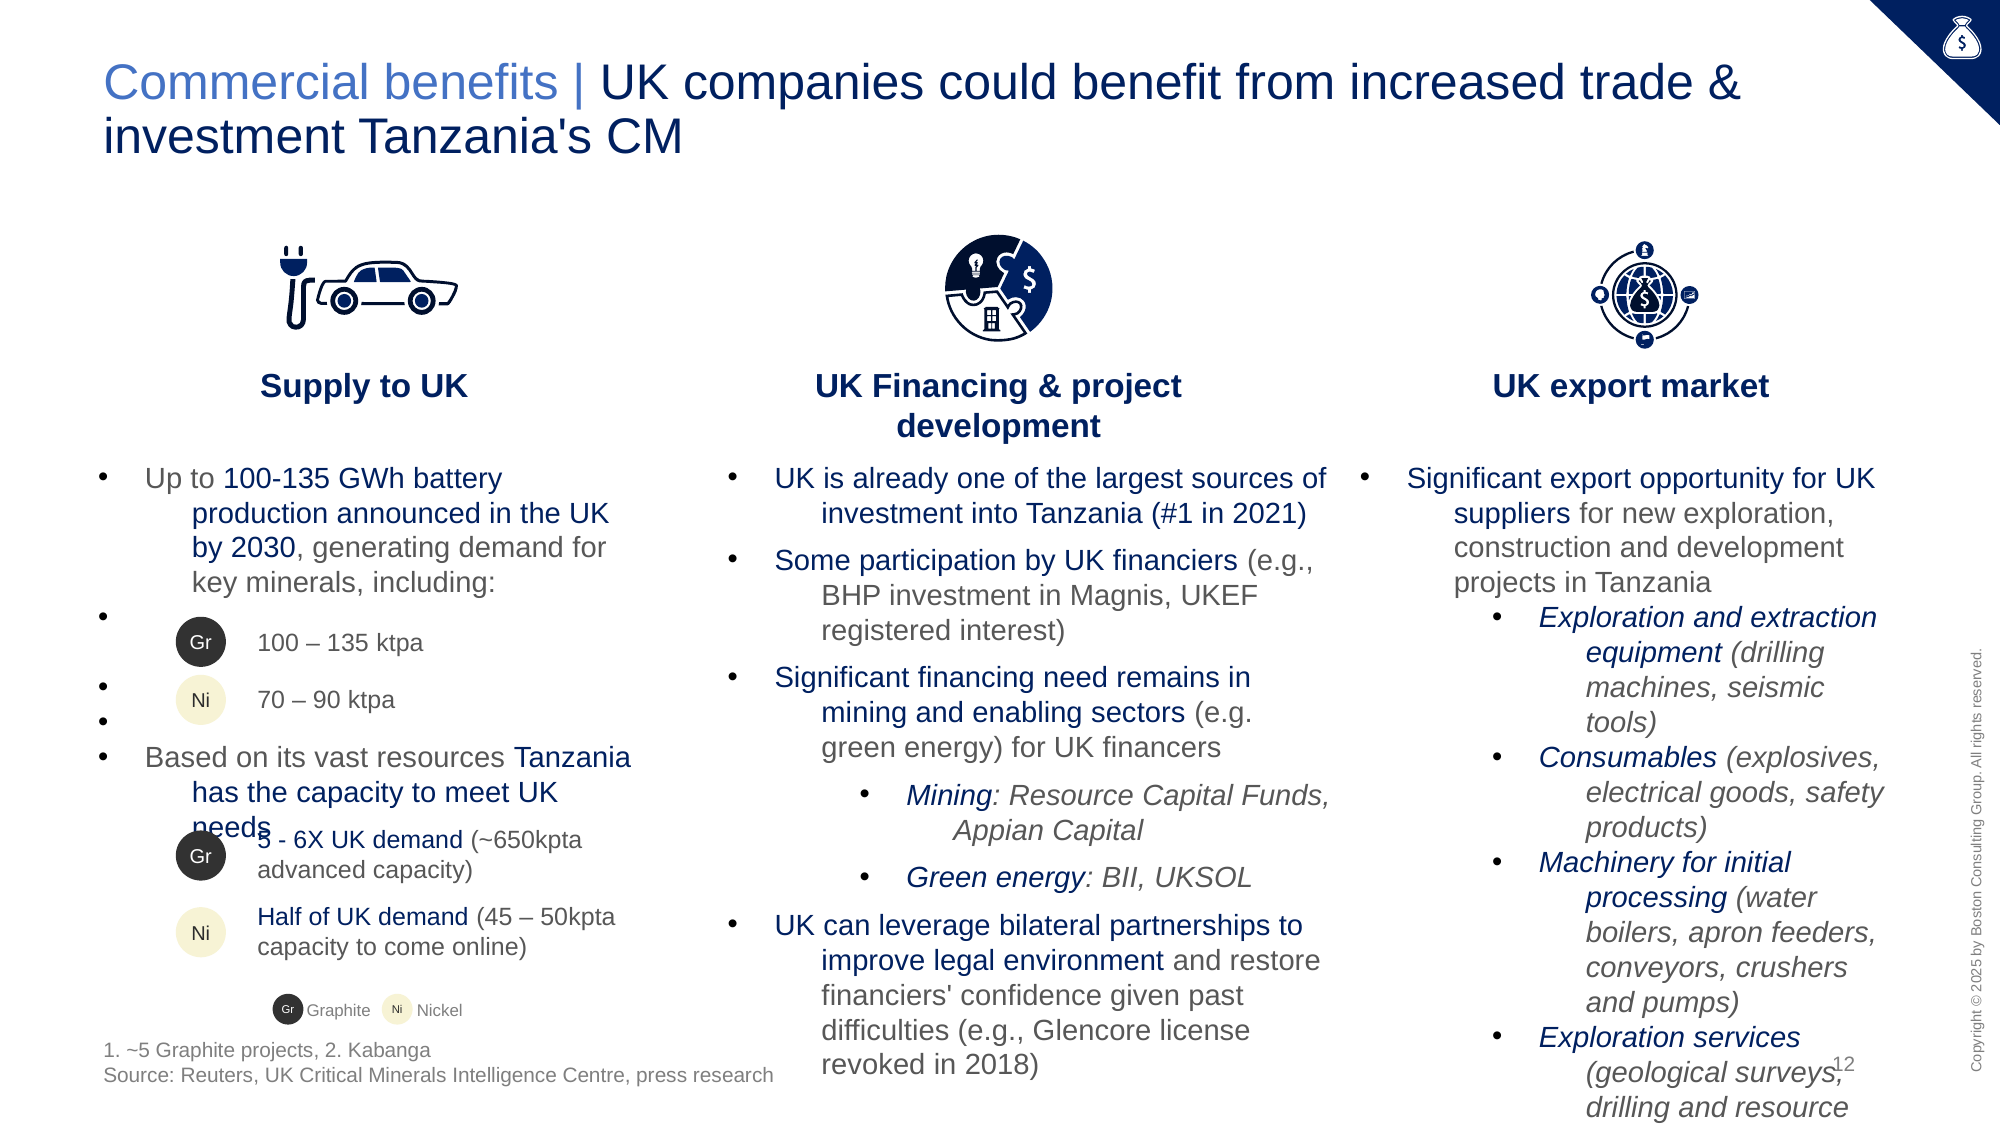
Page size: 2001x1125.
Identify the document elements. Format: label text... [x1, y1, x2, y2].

text_box [315, 260, 458, 306]
text_box Half of UK demand (45 – 50kpta capacity to come online) [257, 901, 618, 961]
text_box [280, 258, 308, 277]
title Commercial benefits | UK companies could benefit from increased trade & investment Tanzania's CM [103, 55, 1897, 165]
text_box Graphite [307, 999, 376, 1019]
text_box [407, 286, 436, 315]
text_box [330, 286, 359, 315]
text_box Gr [272, 993, 304, 1025]
picture [930, 220, 1067, 357]
text_box UK Financing & project development [763, 364, 1235, 446]
text_box Nickel [417, 999, 466, 1019]
text_box Gr [175, 616, 226, 667]
text_box 5 - 6X UK demand (~650kpta advanced capacity) [257, 824, 644, 884]
text_box Ni [381, 993, 413, 1025]
text_box Ni [175, 907, 226, 958]
text_box 100 – 135 ktpa [257, 626, 497, 656]
text_box [361, 301, 405, 306]
text_box Significant export opportunity for UK suppliers for new exploration, construction and development projects in Tanzania Exploration and extraction equipment (drilling machines, seismic tools) Consumables (explosives, electrical goods, safety products) Machinery for initial processing (water boilers, apron feeders, conveyors, crushers and pumps) Exploration services (geological surveys, drilling and resource estimation, feasibility studies, mine planning and design) [1360, 458, 1903, 1025]
text_box [378, 267, 411, 283]
text_box UK is already one of the largest sources of investment into Tanzania (#1 in 2021) Some participation by UK financiers (e.g., BHP investment in Magnis, UKEF registered interest) Significant financing need remains in mining and enabling sectors (e.g. green energy) for UK financers Mining: Resource Capital Funds, Appian Capital Green energy: BII, UKSOL UK can leverage bilateral partnerships to improve legal environment and restore financiers' confidence given past difficulties (e.g., Glencore license revoked in 2018) [727, 458, 1334, 1053]
text_box [353, 267, 377, 283]
text_box [298, 245, 303, 257]
picture [1577, 227, 1713, 363]
text_box Supply to UK [169, 364, 569, 405]
text_box [286, 277, 315, 330]
text_box 70 – 90 ktpa [257, 684, 497, 714]
text_box Up to 100-135 GWh battery production announced in the UK by 2030, generating demand for key minerals, including: Based on its vast resources Tanzania has the capacity to meet UK needs [98, 458, 641, 813]
text_box [284, 245, 289, 257]
text_box Ni [175, 674, 226, 725]
text_box UK export market [1395, 364, 1867, 405]
text_box 1. ~5 Graphite projects, 2. Kabanga Source: Reuters, UK Critical Minerals Intelligence Centre, press research [103, 1036, 1585, 1086]
text_box Gr [175, 830, 226, 881]
text_box [1869, 0, 2000, 126]
